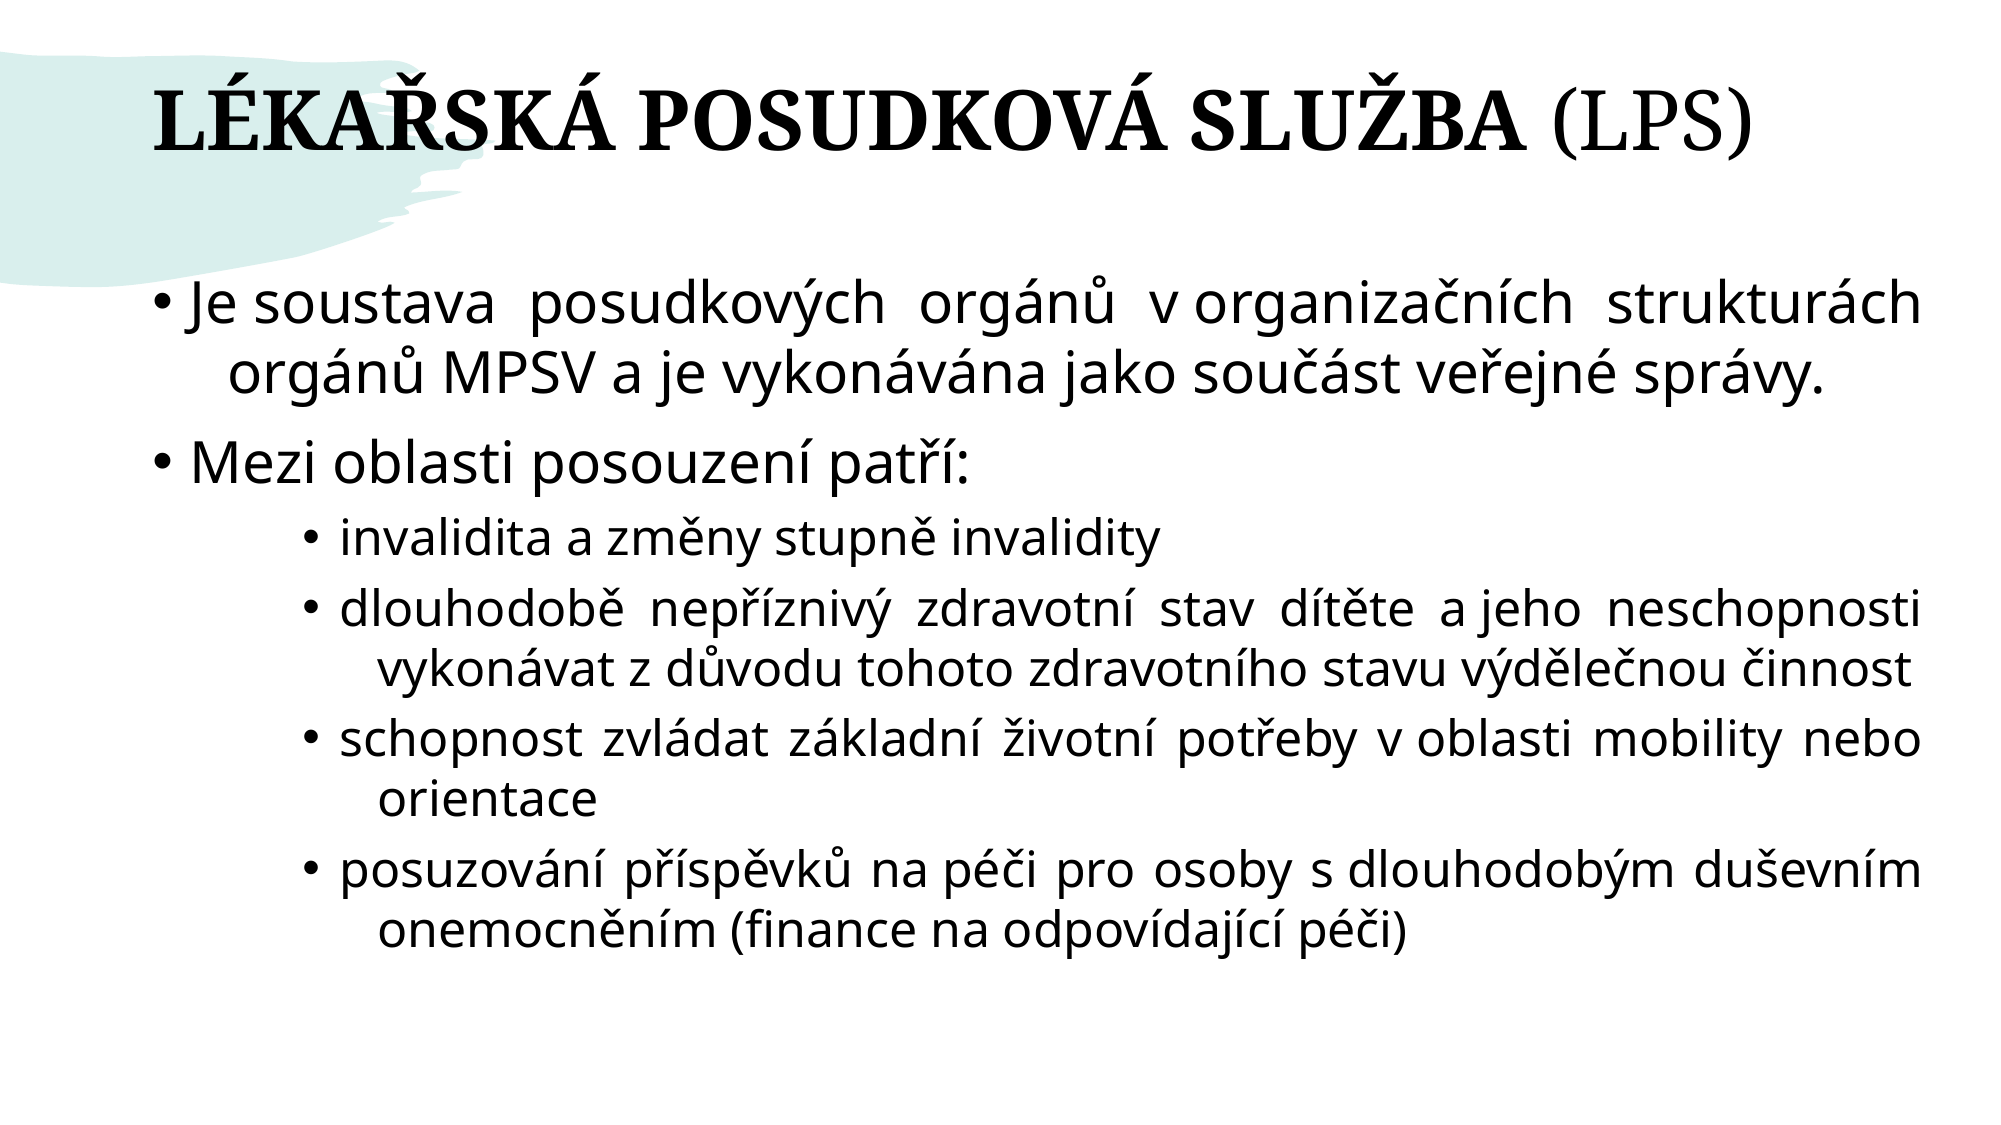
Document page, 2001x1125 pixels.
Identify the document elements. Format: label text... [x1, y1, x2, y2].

title LÉKAŘSKÁ POSUDKOVÁ SLUŽBA (LPS) [137, 59, 1863, 257]
list Je soustava posudkových orgánů v organizačních strukturách orgánů MPSV a je vykonávána jako součást veřejné správy. Mezi oblasti posouzení patří: invalidita a změny stupně invalidity dlouhodobě nepříznivý zdravotní stav dítěte a jeho neschopnosti vykonávat z důvodu tohoto zdravotního stavu výdělečnou činnost schopnost zvládat základní životní potřeby v oblasti mobility nebo orientace posuzování příspěvků na péči pro osoby s dlouhodobým duševním onemocněním (finance na odpovídající péči) [137, 257, 1939, 1084]
